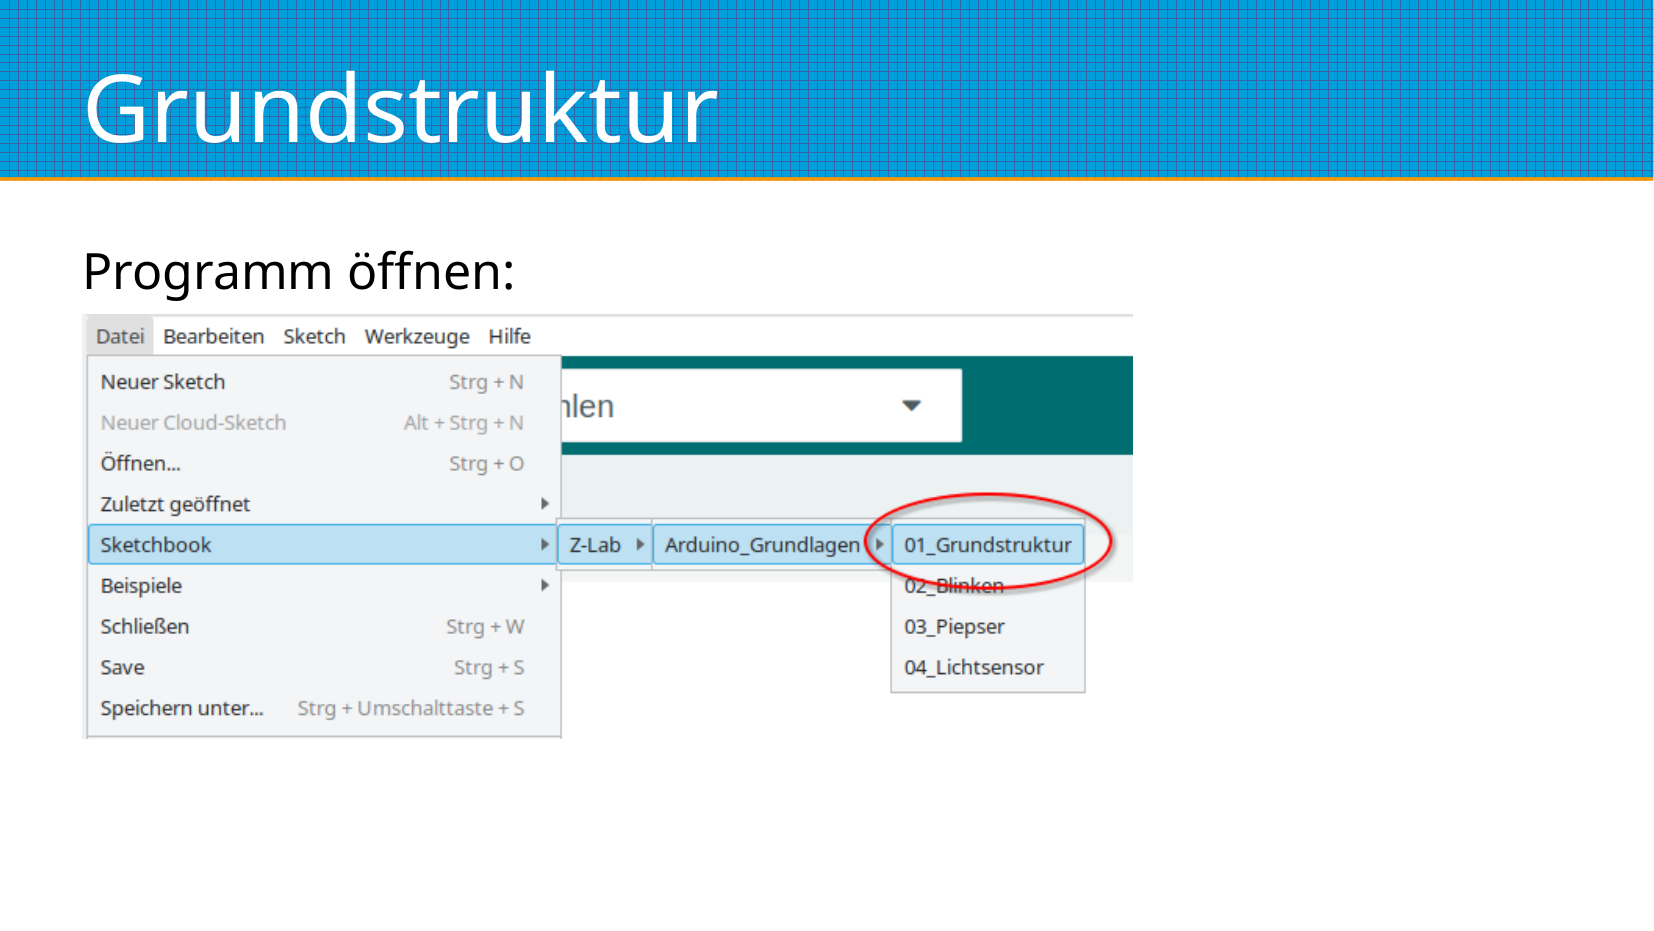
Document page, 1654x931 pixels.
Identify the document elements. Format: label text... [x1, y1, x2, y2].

picture [82, 314, 1133, 739]
title Grundstruktur [82, 14, 1571, 171]
list Programm öffnen: [82, 236, 1563, 811]
